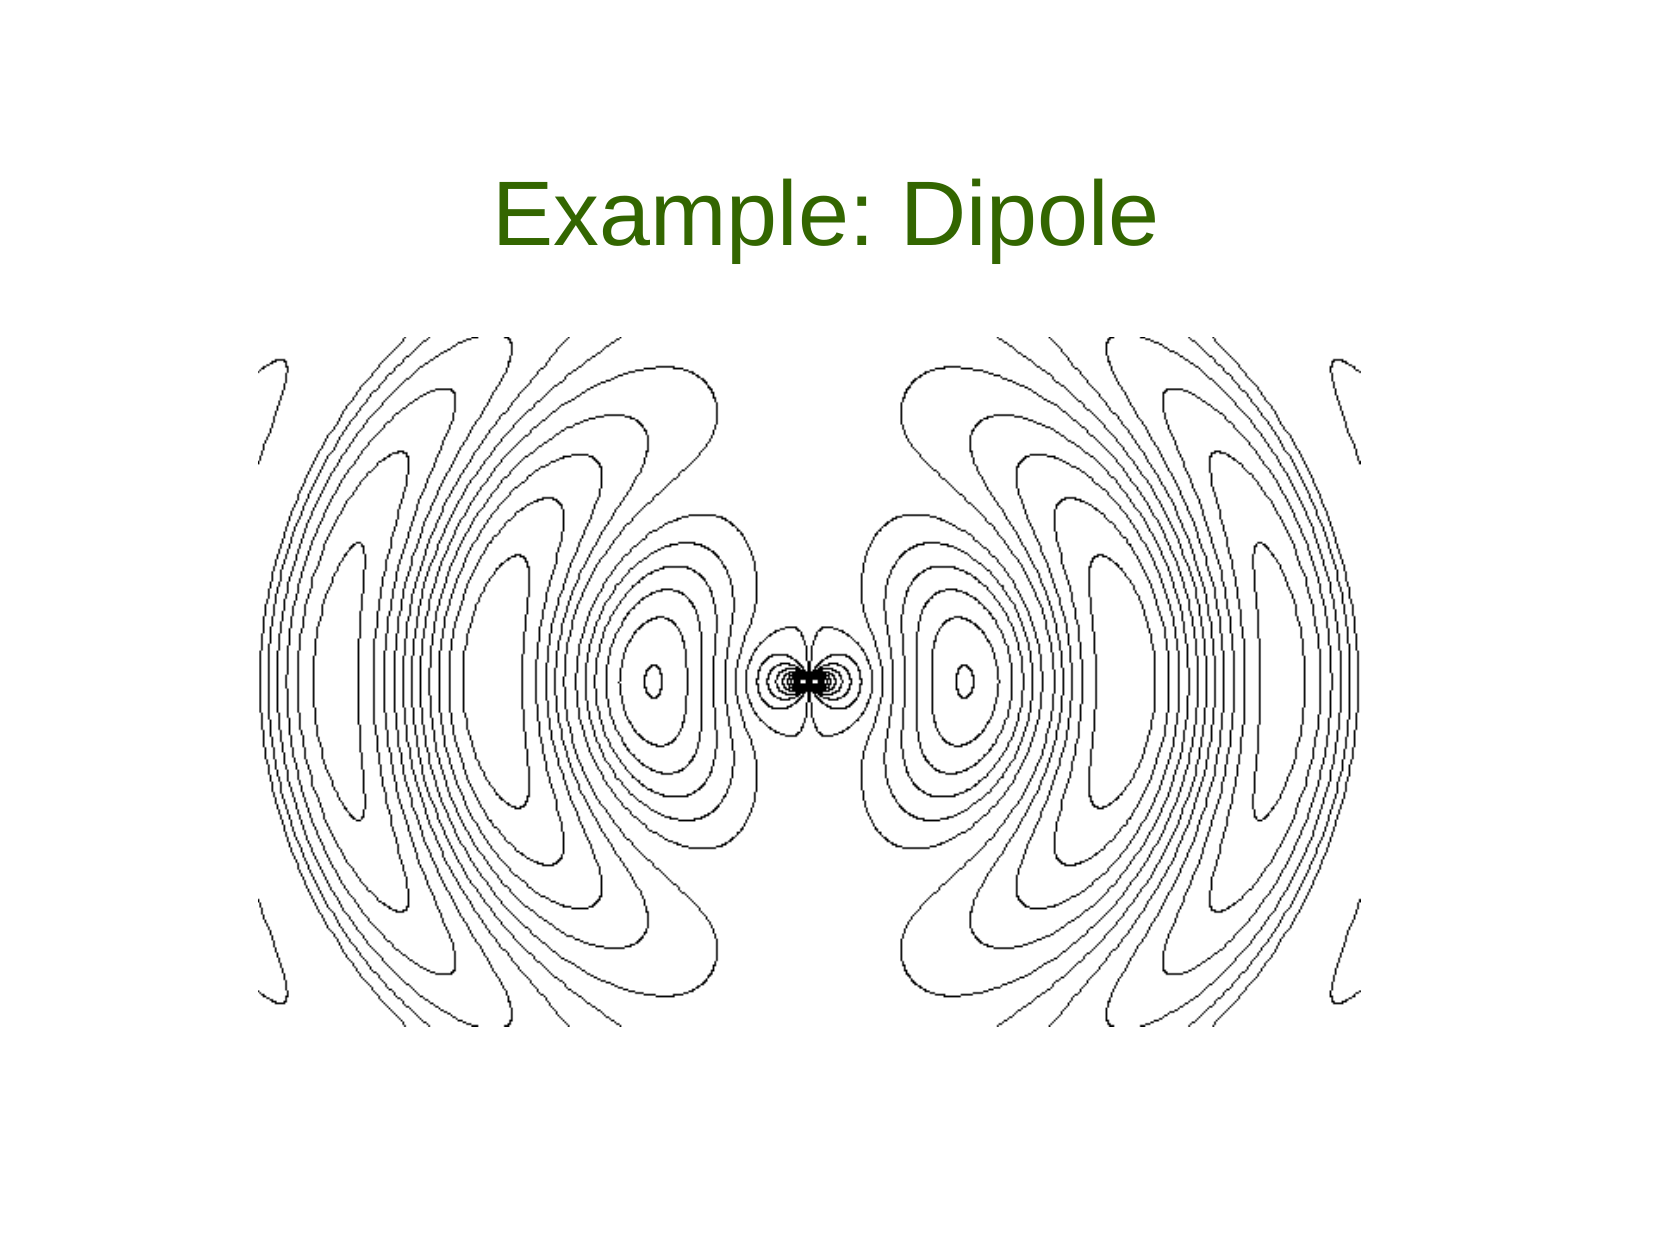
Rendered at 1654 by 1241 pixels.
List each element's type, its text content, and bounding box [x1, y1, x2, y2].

title Example: Dipole [123, 110, 1530, 317]
picture [258, 337, 1361, 1027]
